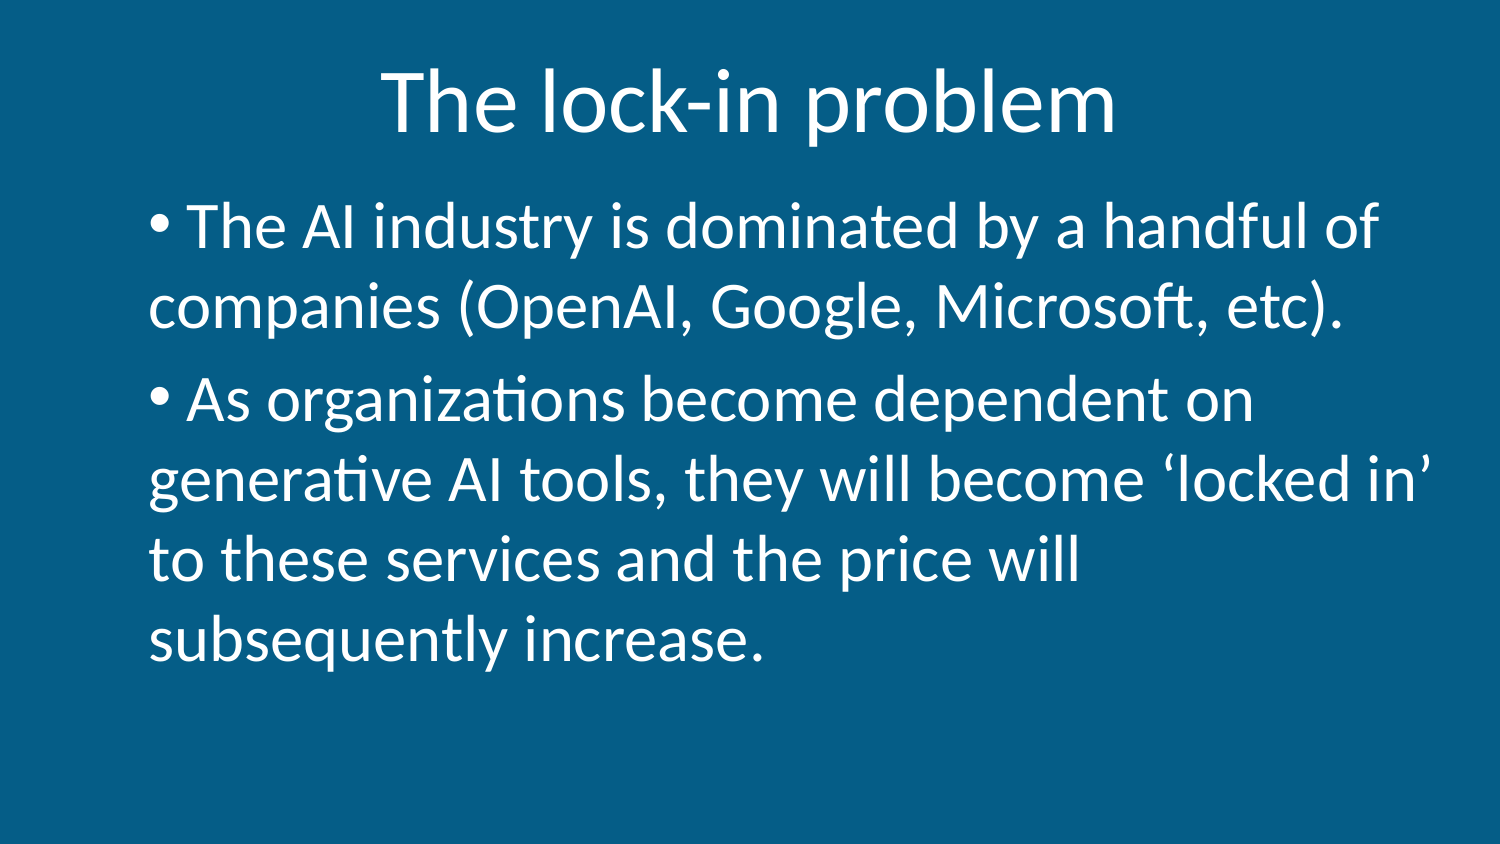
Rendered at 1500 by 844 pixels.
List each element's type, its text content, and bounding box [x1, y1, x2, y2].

list The AI industry is dominated by a handful of companies (OpenAI, Google, Microsoft, etc). As organizations become dependent on generative AI tools, they will become ‘locked in’ to these services and the price will subsequently increase. [75, 174, 1465, 816]
title The lock-in problem [75, 33, 1425, 174]
